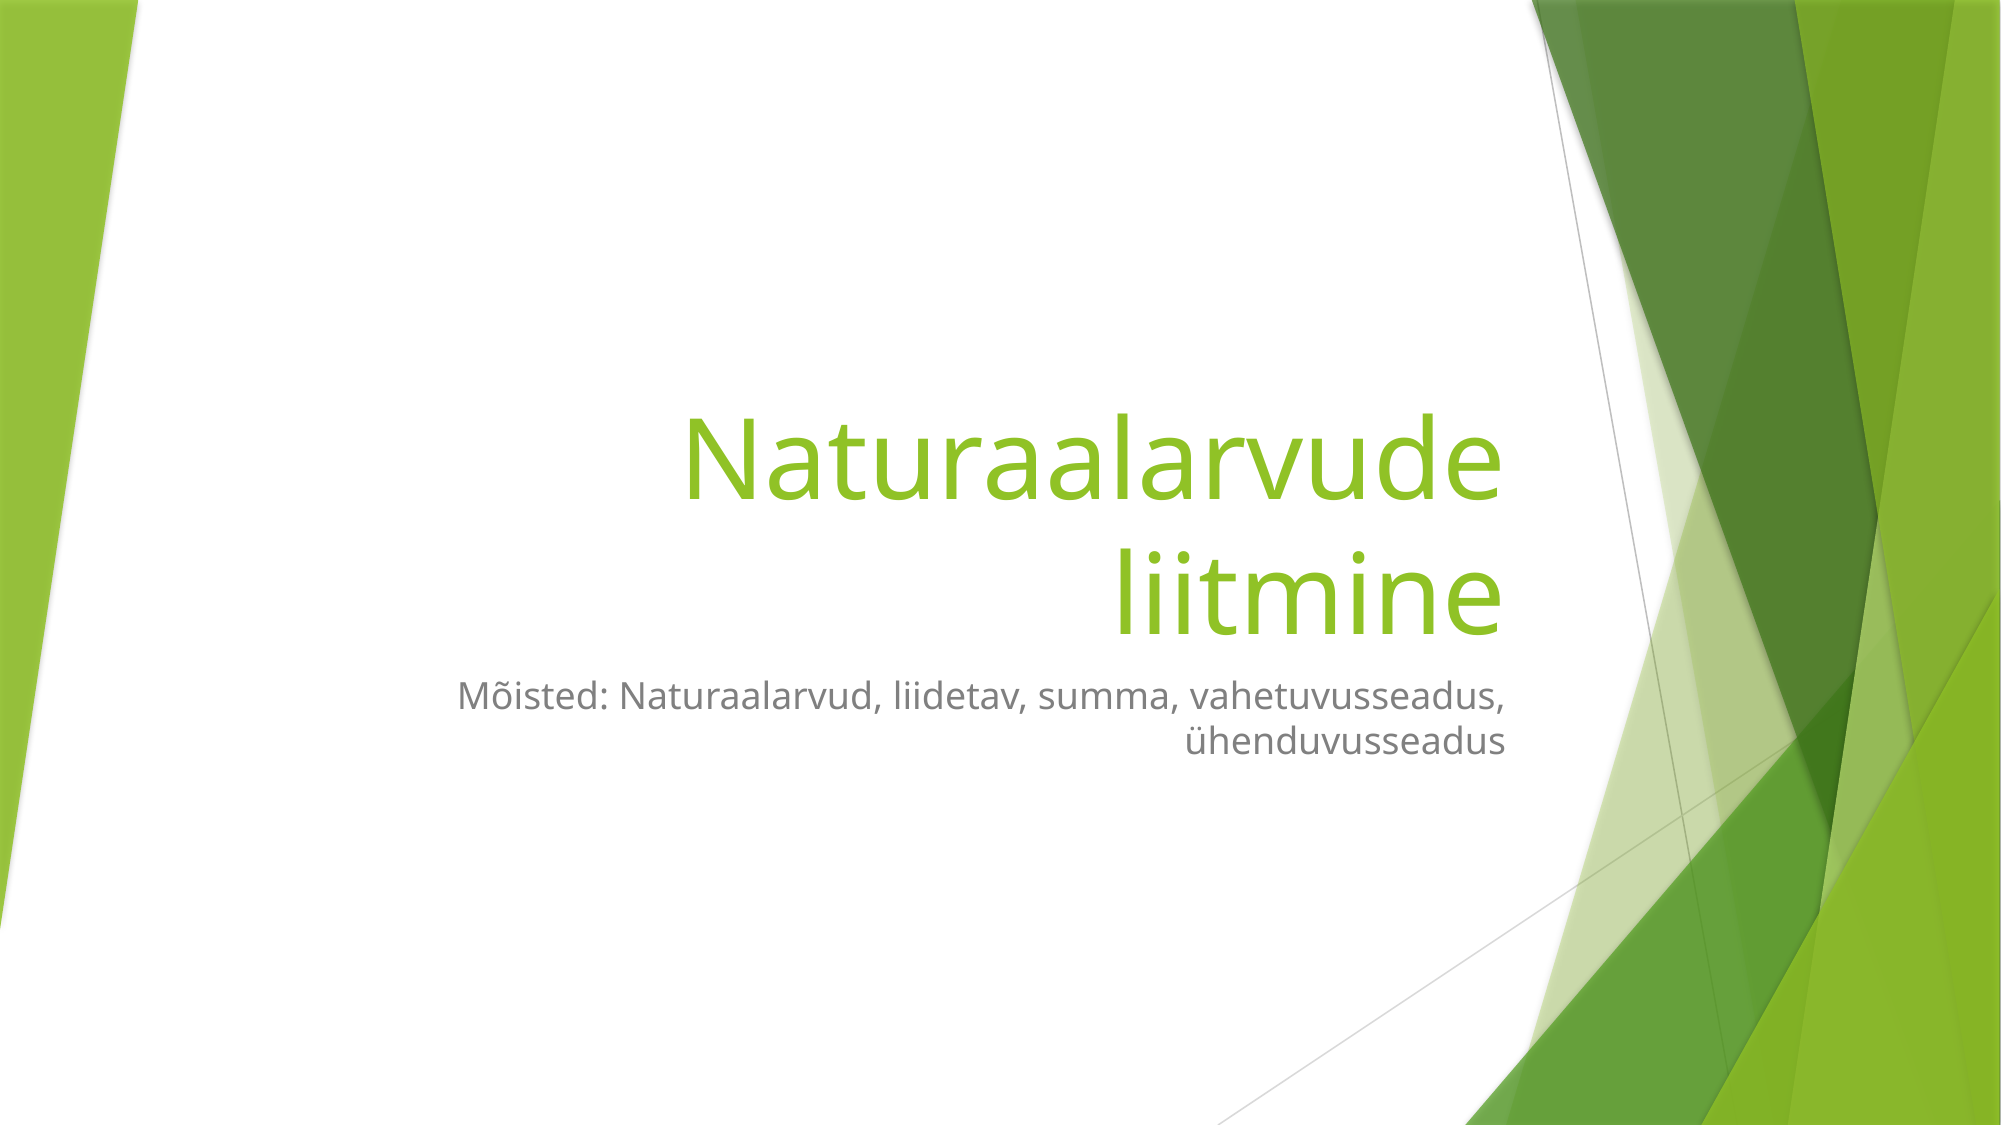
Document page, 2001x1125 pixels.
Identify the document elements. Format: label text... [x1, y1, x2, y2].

subtitle Mõisted: Naturaalarvud, liidetav, summa, vahetuvusseadus, ühenduvusseadus [247, 664, 1522, 845]
title Naturaalarvude liitmine [247, 394, 1522, 664]
